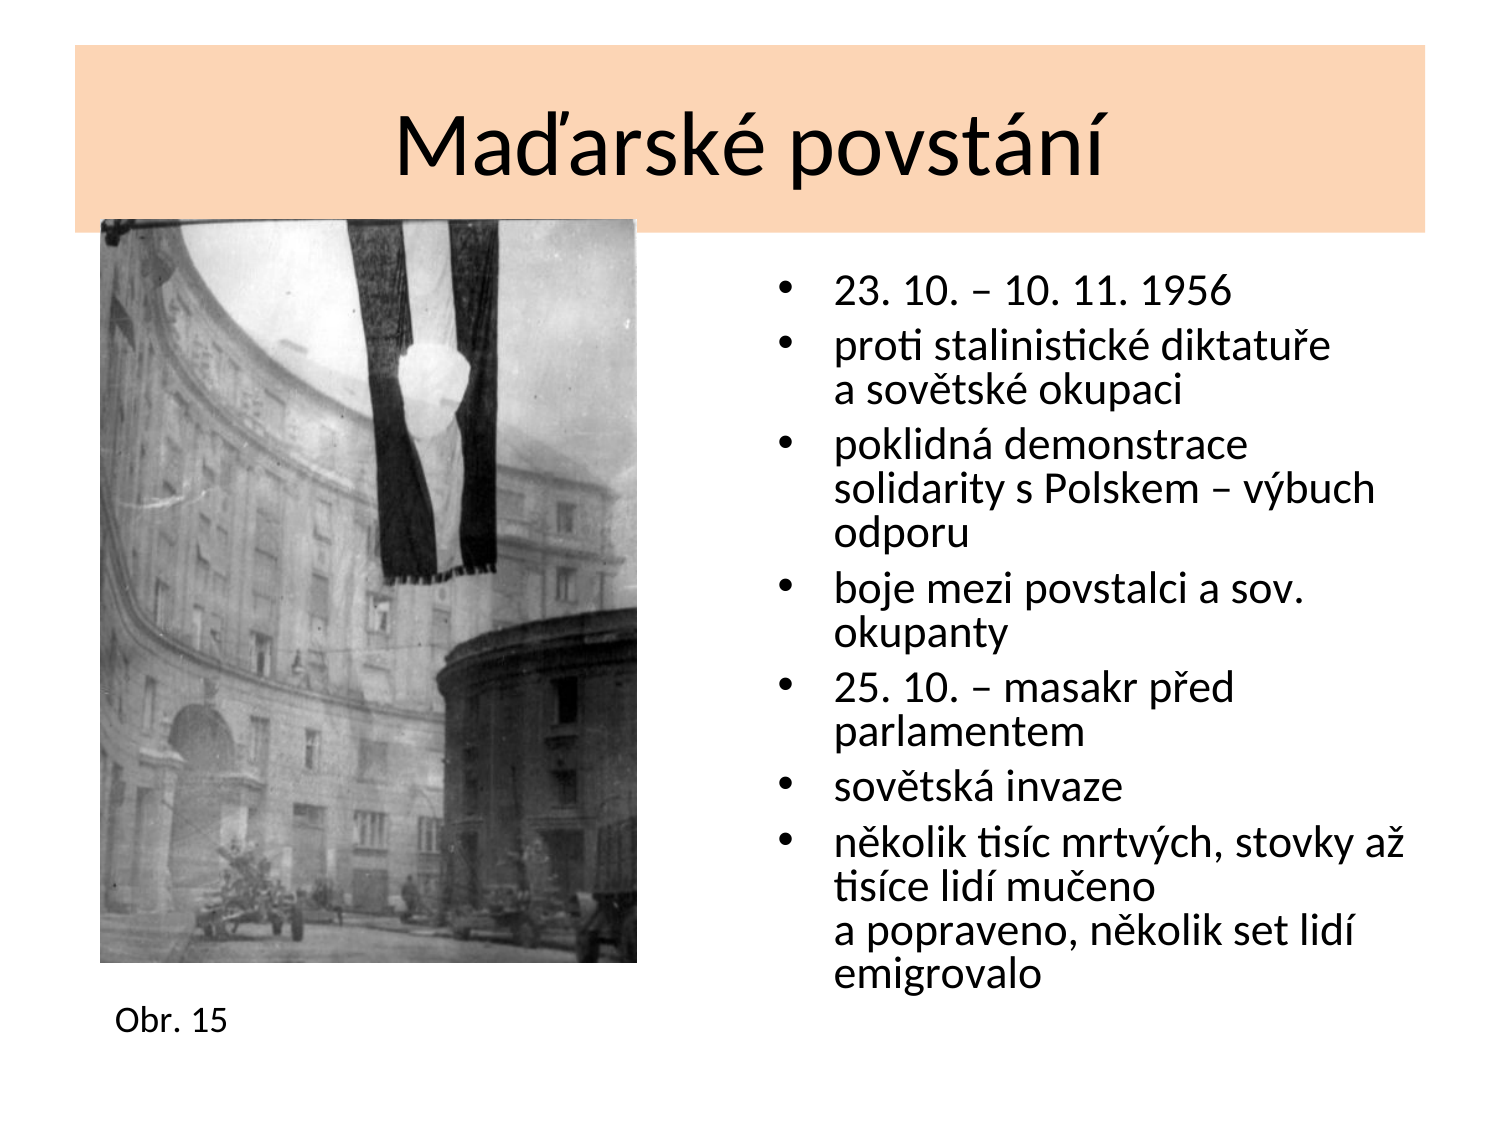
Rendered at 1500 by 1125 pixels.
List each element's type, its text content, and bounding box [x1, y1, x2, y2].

text_box [100, 220, 637, 963]
list 23. 10. – 10. 11. 1956 proti stalinistické diktatuře a sovětské okupaci poklidná demonstrace solidarity s Polskem – výbuch odporu boje mezi povstalci a sov. okupanty 25. 10. – masakr před parlamentem sovětská invaze několik tisíc mrtvých, stovky až tisíce lidí mučeno a popraveno, několik set lidí emigrovalo [762, 262, 1426, 1068]
text_box Obr. 15 [100, 987, 266, 1049]
title Maďarské povstání [75, 45, 1426, 233]
